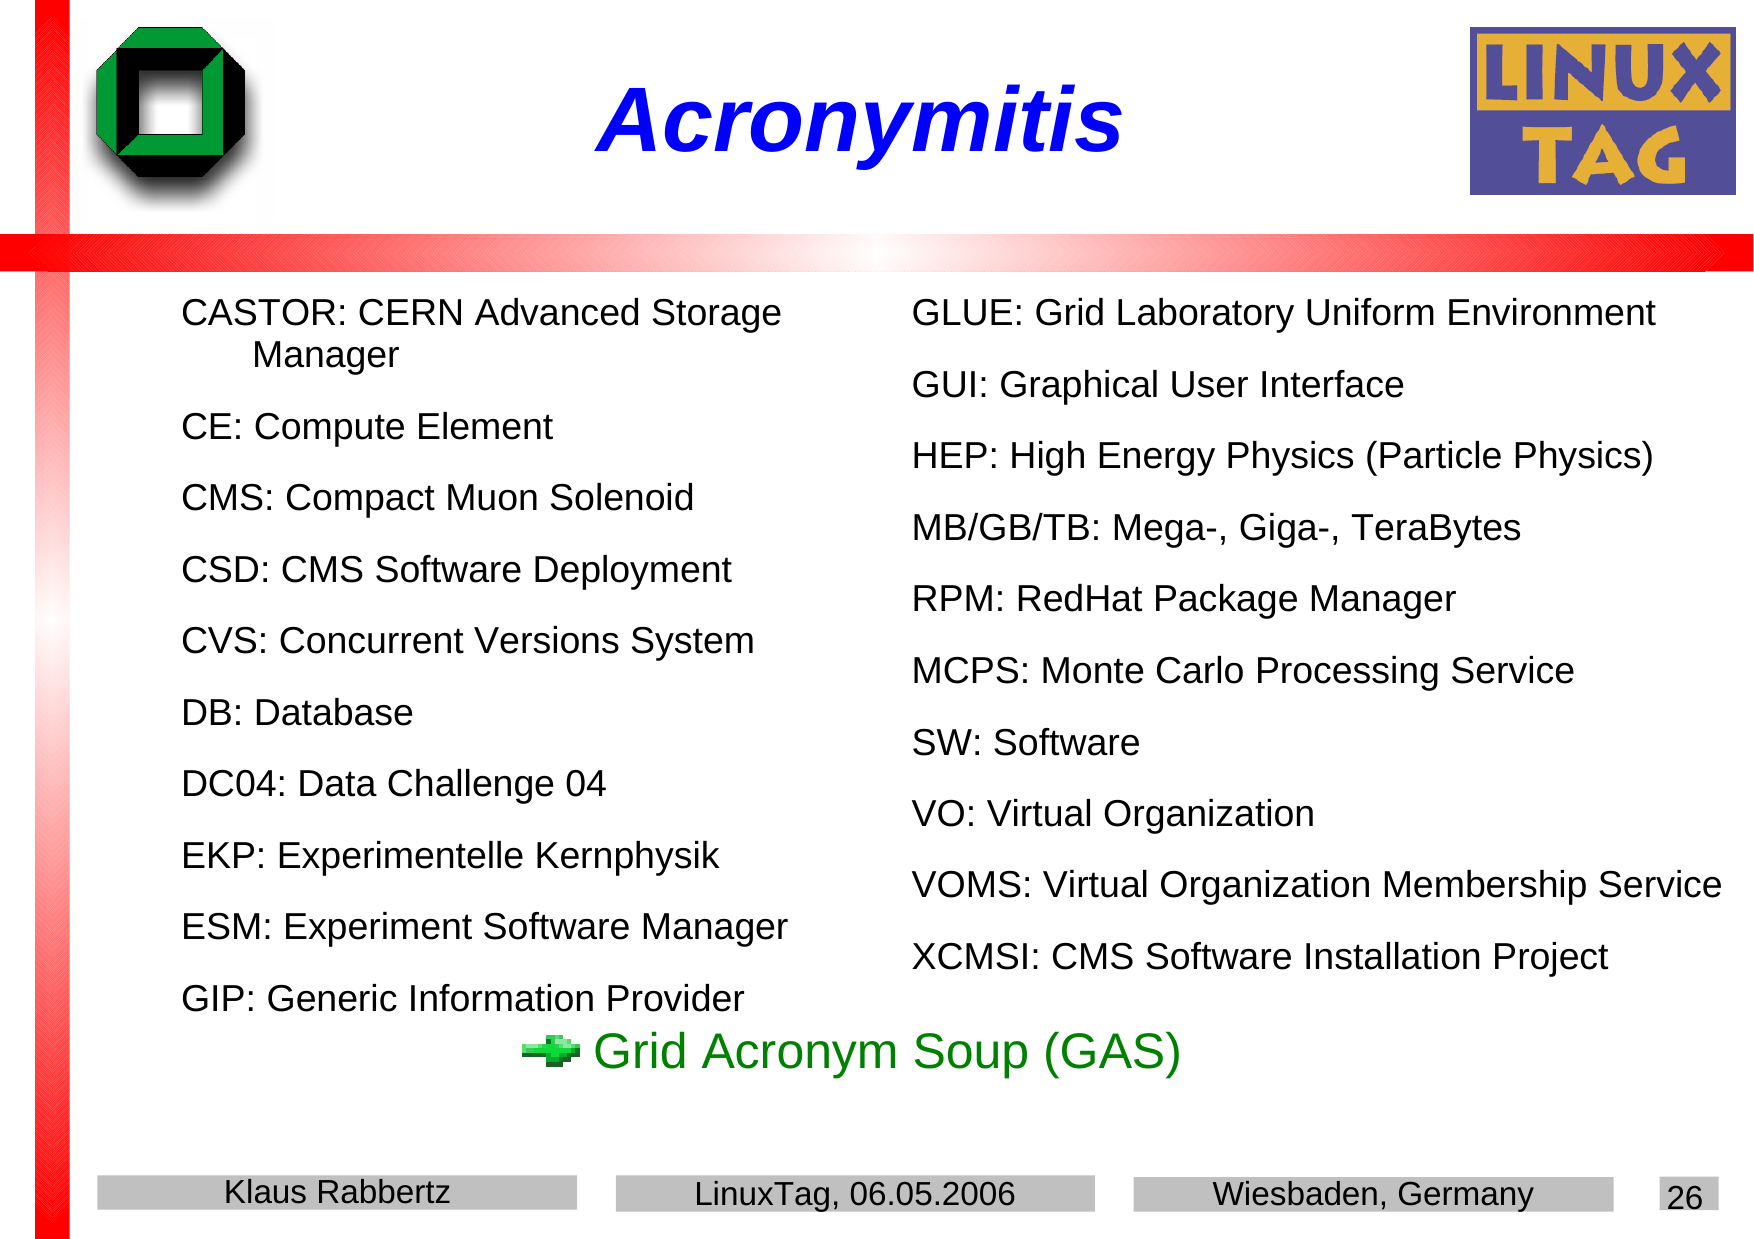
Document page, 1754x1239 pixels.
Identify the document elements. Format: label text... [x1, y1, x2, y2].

list CASTOR: CERN Advanced Storage Manager CE: Compute Element CMS: Compact Muon Solenoid CSD: CMS Software Deployment CVS: Concurrent Versions System DB: Database DC04: Data Challenge 04 EKP: Experimentelle Kernphysik ESM: Experiment Software Manager GIP: Generic Information Provider [86, 291, 817, 1050]
picture [1470, 27, 1736, 195]
title Acronymitis [267, 15, 1455, 223]
picture [71, 19, 267, 223]
text_box Grid Acronym Soup (GAS) [510, 1011, 1196, 1091]
list GLUE: Grid Laboratory Uniform Environment GUI: Graphical User Interface HEP: High Energy Physics (Particle Physics) MB/GB/TB: Mega-, Giga-, TeraBytes RPM: RedHat Package Manager MCPS: Monte Carlo Processing Service SW: Software VO: Virtual Organization VOMS: Virtual Organization Membership Service XCMSI: CMS Software Installation Project [817, 291, 1726, 1051]
